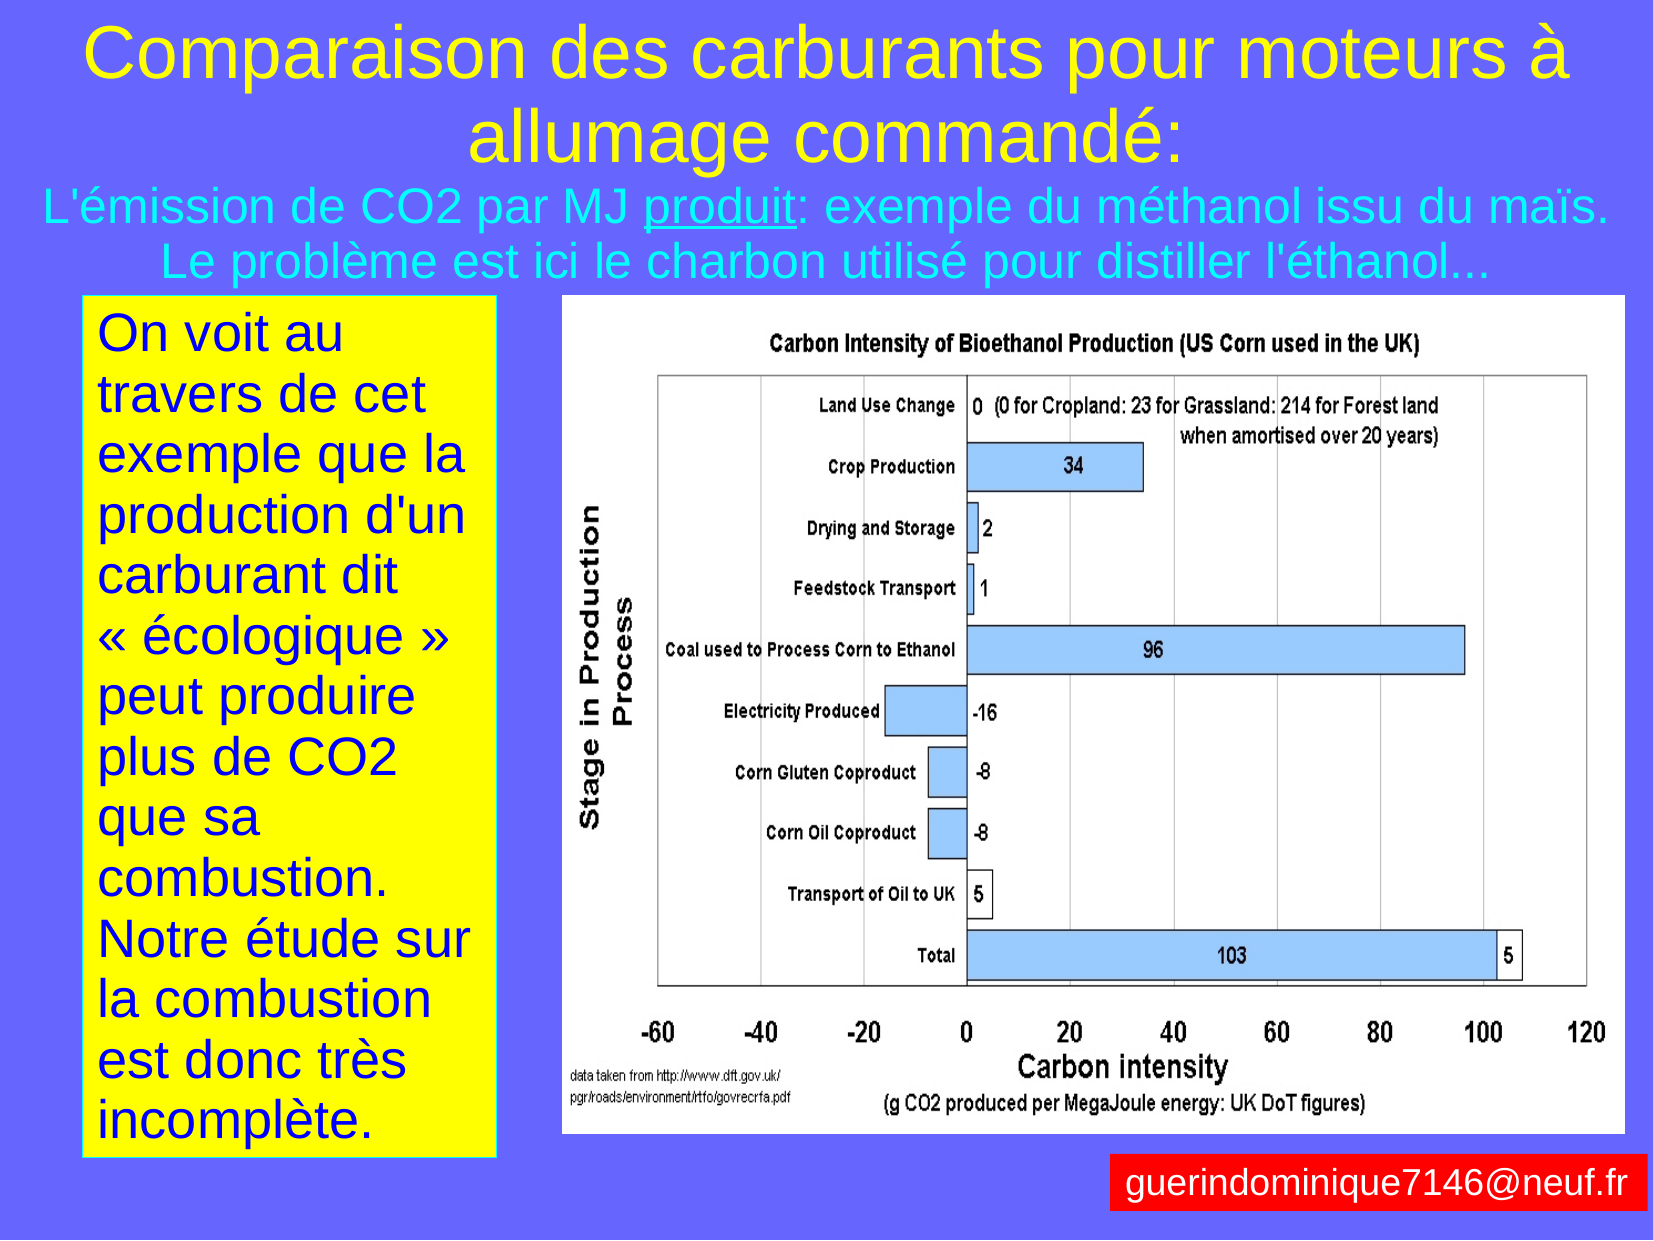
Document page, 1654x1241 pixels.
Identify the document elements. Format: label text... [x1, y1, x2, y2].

title Comparaison des carburants pour moteurs à allumage commandé: L'émission de CO2 par MJ produit: exemple du méthanol issu du maïs. Le problème est ici le charbon utilisé pour distiller l'éthanol... [29, 10, 1625, 290]
text_box guerindominique7146@neuf.fr [1110, 1153, 1648, 1211]
text_box On voit au travers de cet exemple que la production d'un carburant dit « écologique » peut produire plus de CO2 que sa combustion. Notre étude sur la combustion est donc très incomplète. [82, 295, 497, 1158]
picture [562, 295, 1625, 1134]
